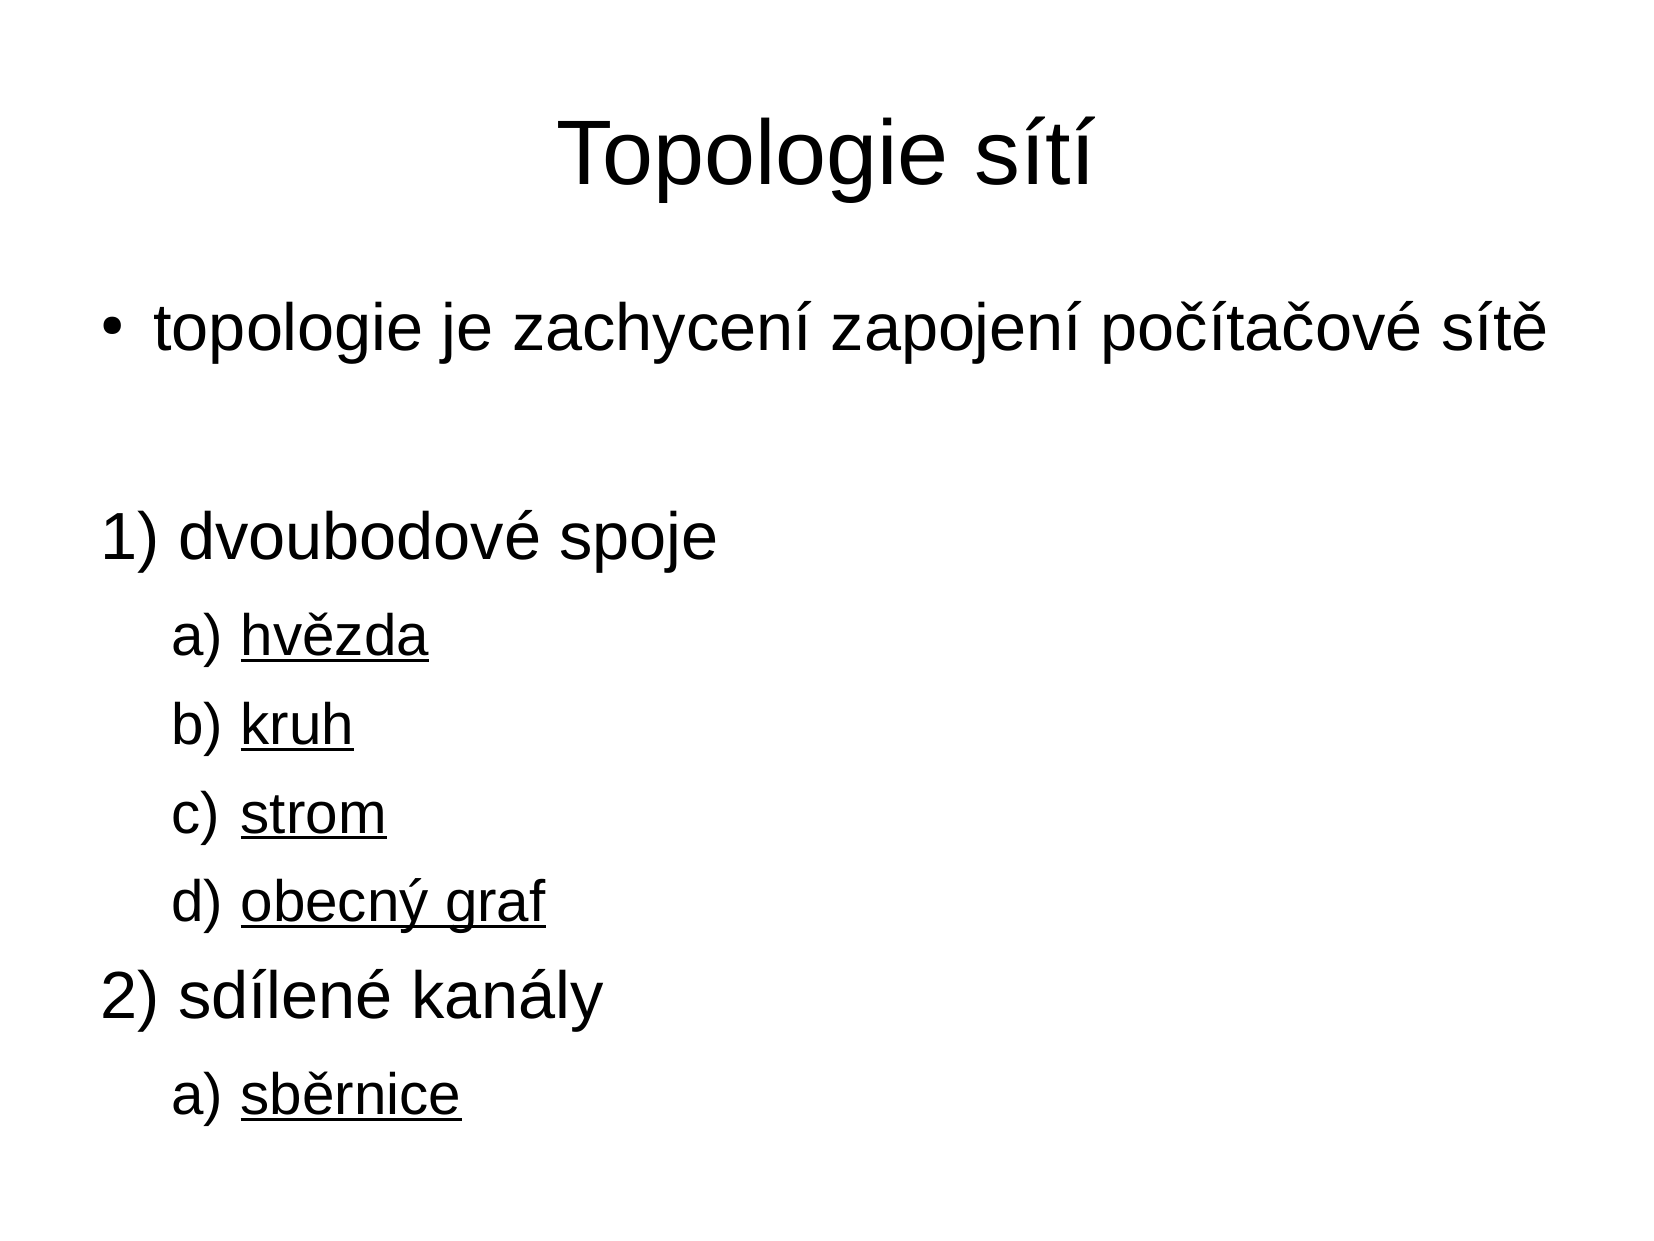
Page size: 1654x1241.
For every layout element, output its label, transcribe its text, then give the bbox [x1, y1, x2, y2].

title Topologie sítí [82, 49, 1571, 257]
list topologie je zachycení zapojení počítačové sítě dvoubodové spoje hvězda kruh strom obecný graf sdílené kanály sběrnice [82, 290, 1571, 1109]
